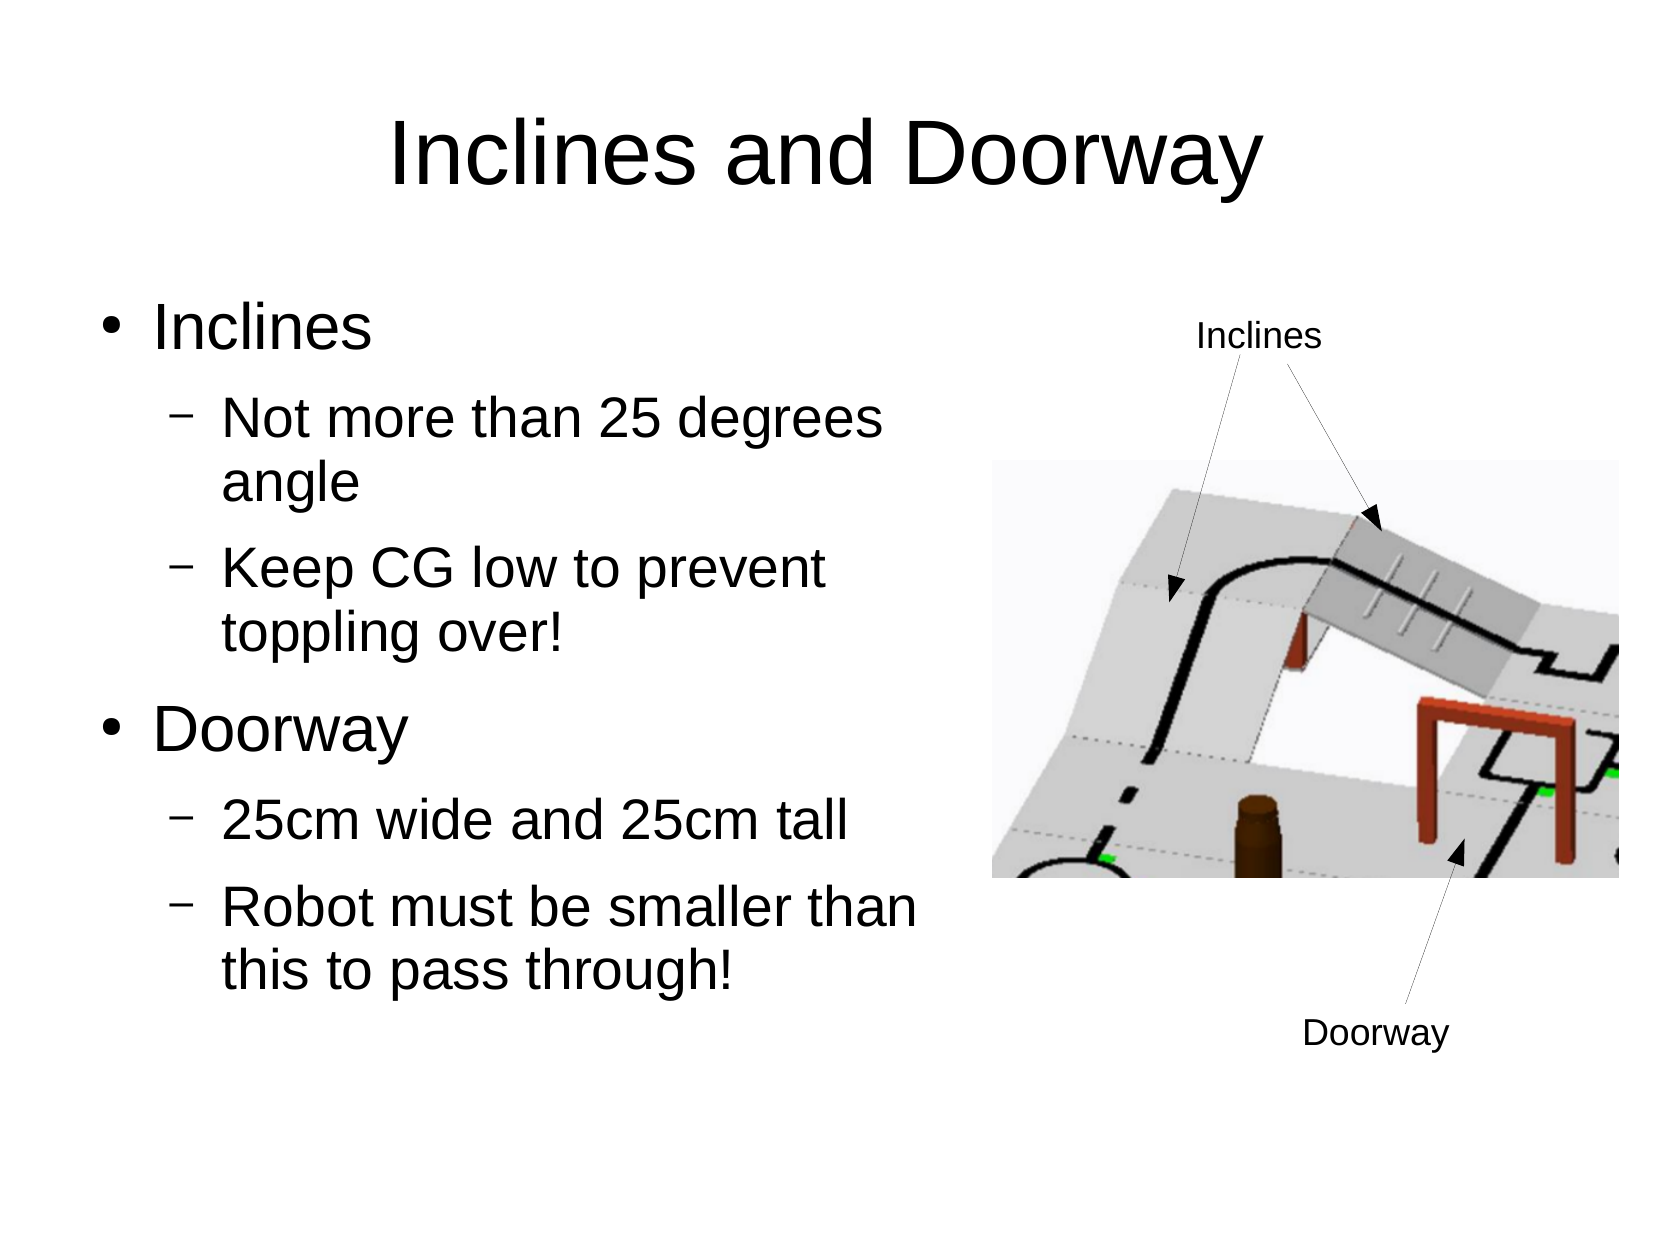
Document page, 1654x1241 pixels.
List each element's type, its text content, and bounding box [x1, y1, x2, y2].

picture [992, 460, 1619, 878]
text_box Doorway [1287, 1003, 1548, 1061]
title Inclines and Doorway [82, 49, 1571, 257]
list Inclines Not more than 25 degrees angle Keep CG low to prevent toppling over! Doorway 25cm wide and 25cm tall Robot must be smaller than this to pass through! [82, 290, 981, 1010]
text_box Inclines [1181, 307, 1382, 364]
